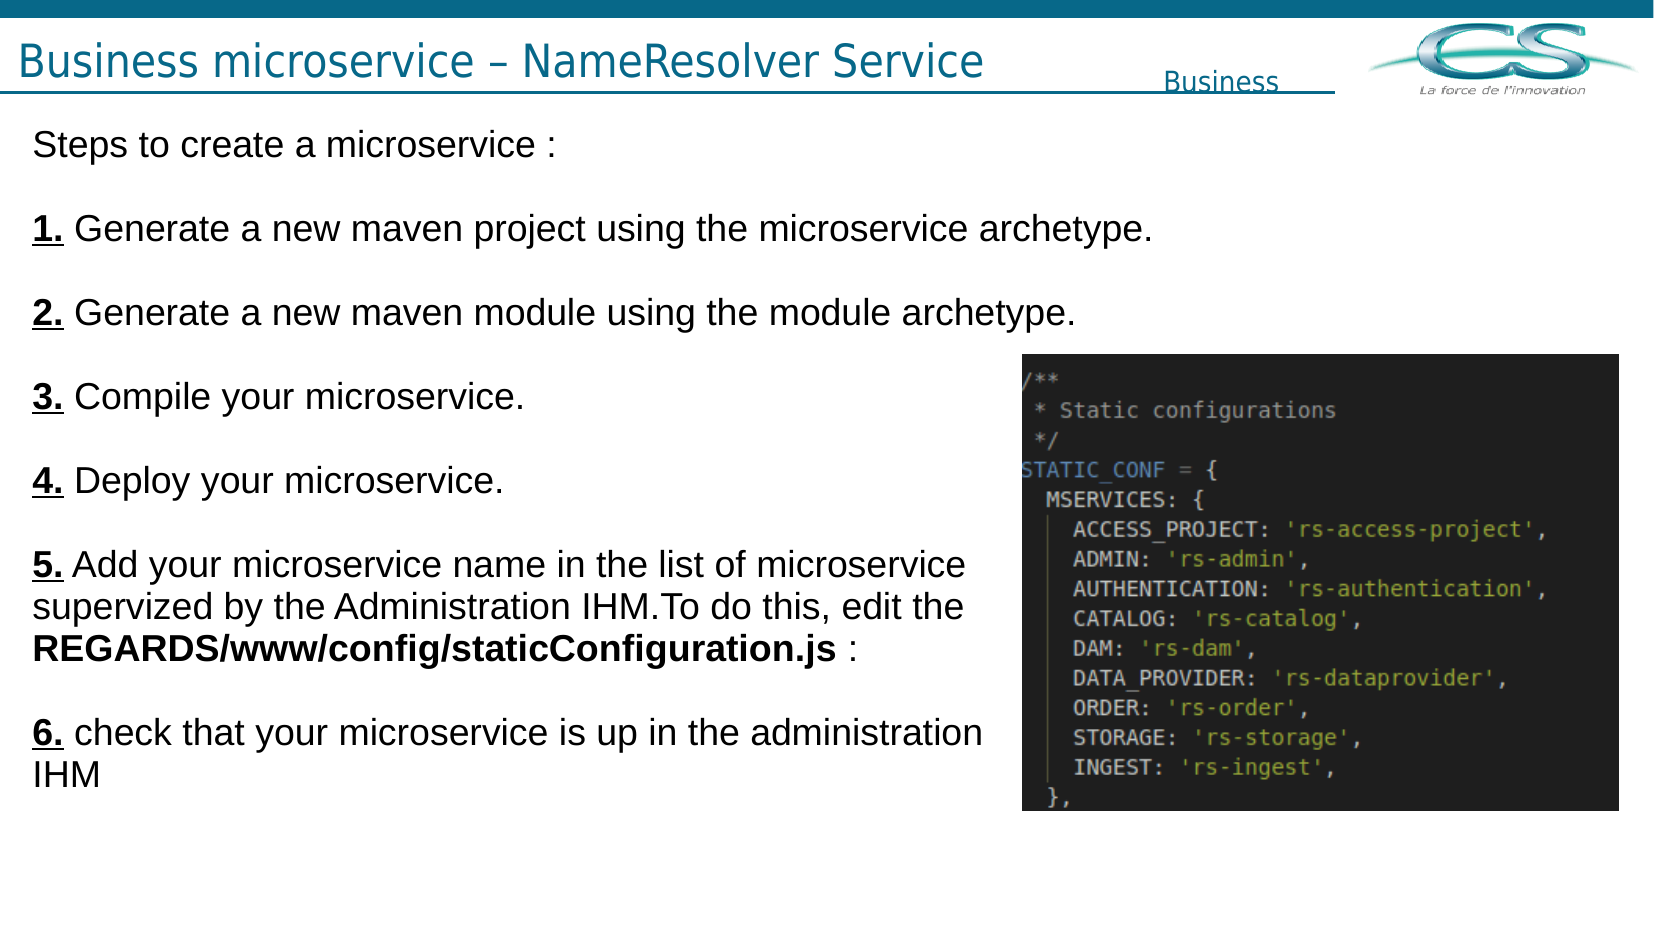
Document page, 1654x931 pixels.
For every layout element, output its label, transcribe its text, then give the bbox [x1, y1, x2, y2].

picture [1022, 354, 1619, 811]
text_box Steps to create a microservice : 1. Generate a new maven project using the microservice archetype. 2. Generate a new maven module using the module archetype. 3. Compile your microservice. 4. Deploy your microservice. 5. Add your microservice name in the list of microservice supervized by the Administration IHM.To do this, edit the REGARDS/www/config/staticConfiguration.js : 6. check that your microservice is up in the administration IHM [17, 116, 1589, 888]
title Business microservice – NameResolver Service [17, 34, 1368, 88]
subtitle [17, 132, 1630, 913]
picture [1368, 21, 1642, 96]
text_box Business [1151, 53, 1347, 116]
